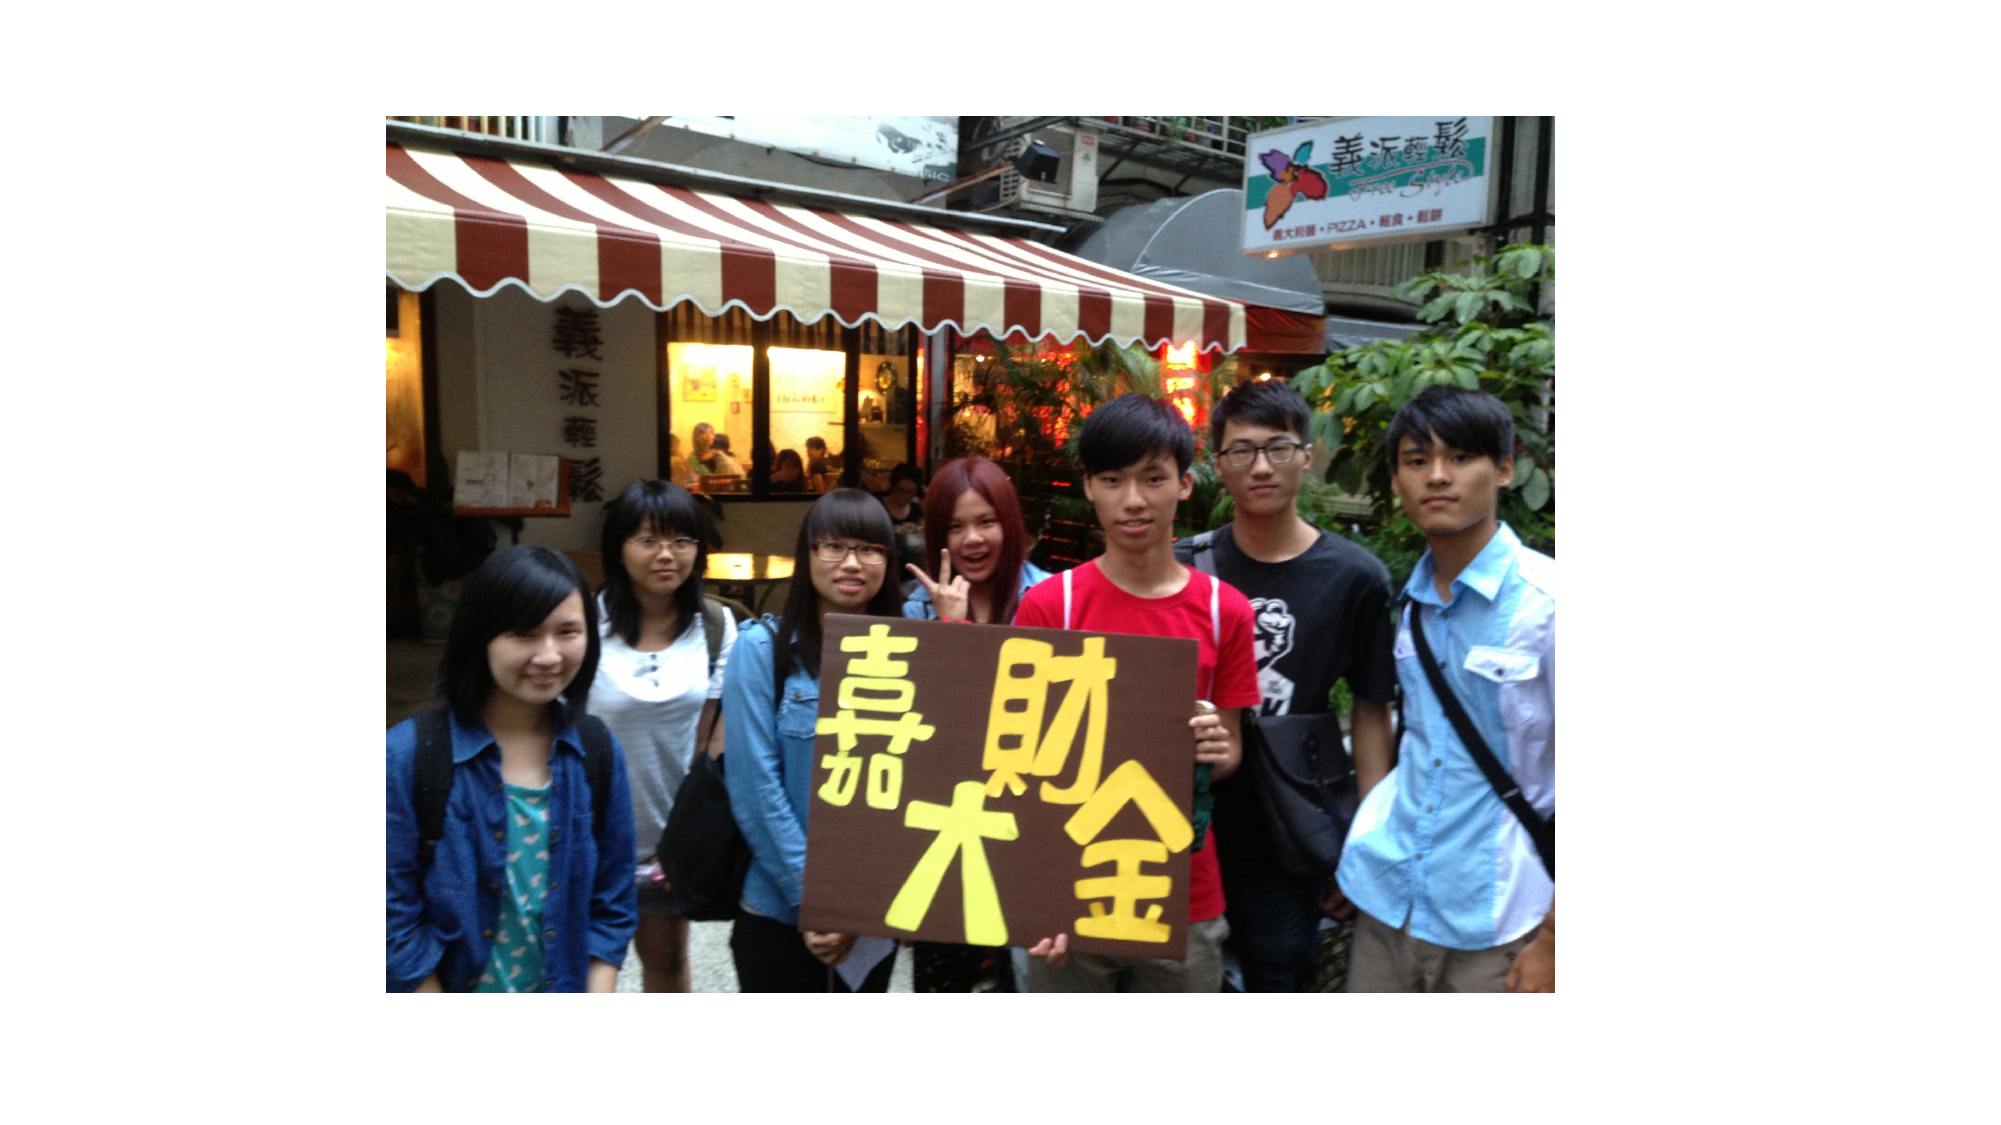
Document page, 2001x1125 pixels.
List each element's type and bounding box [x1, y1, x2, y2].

picture [386, 116, 1555, 993]
